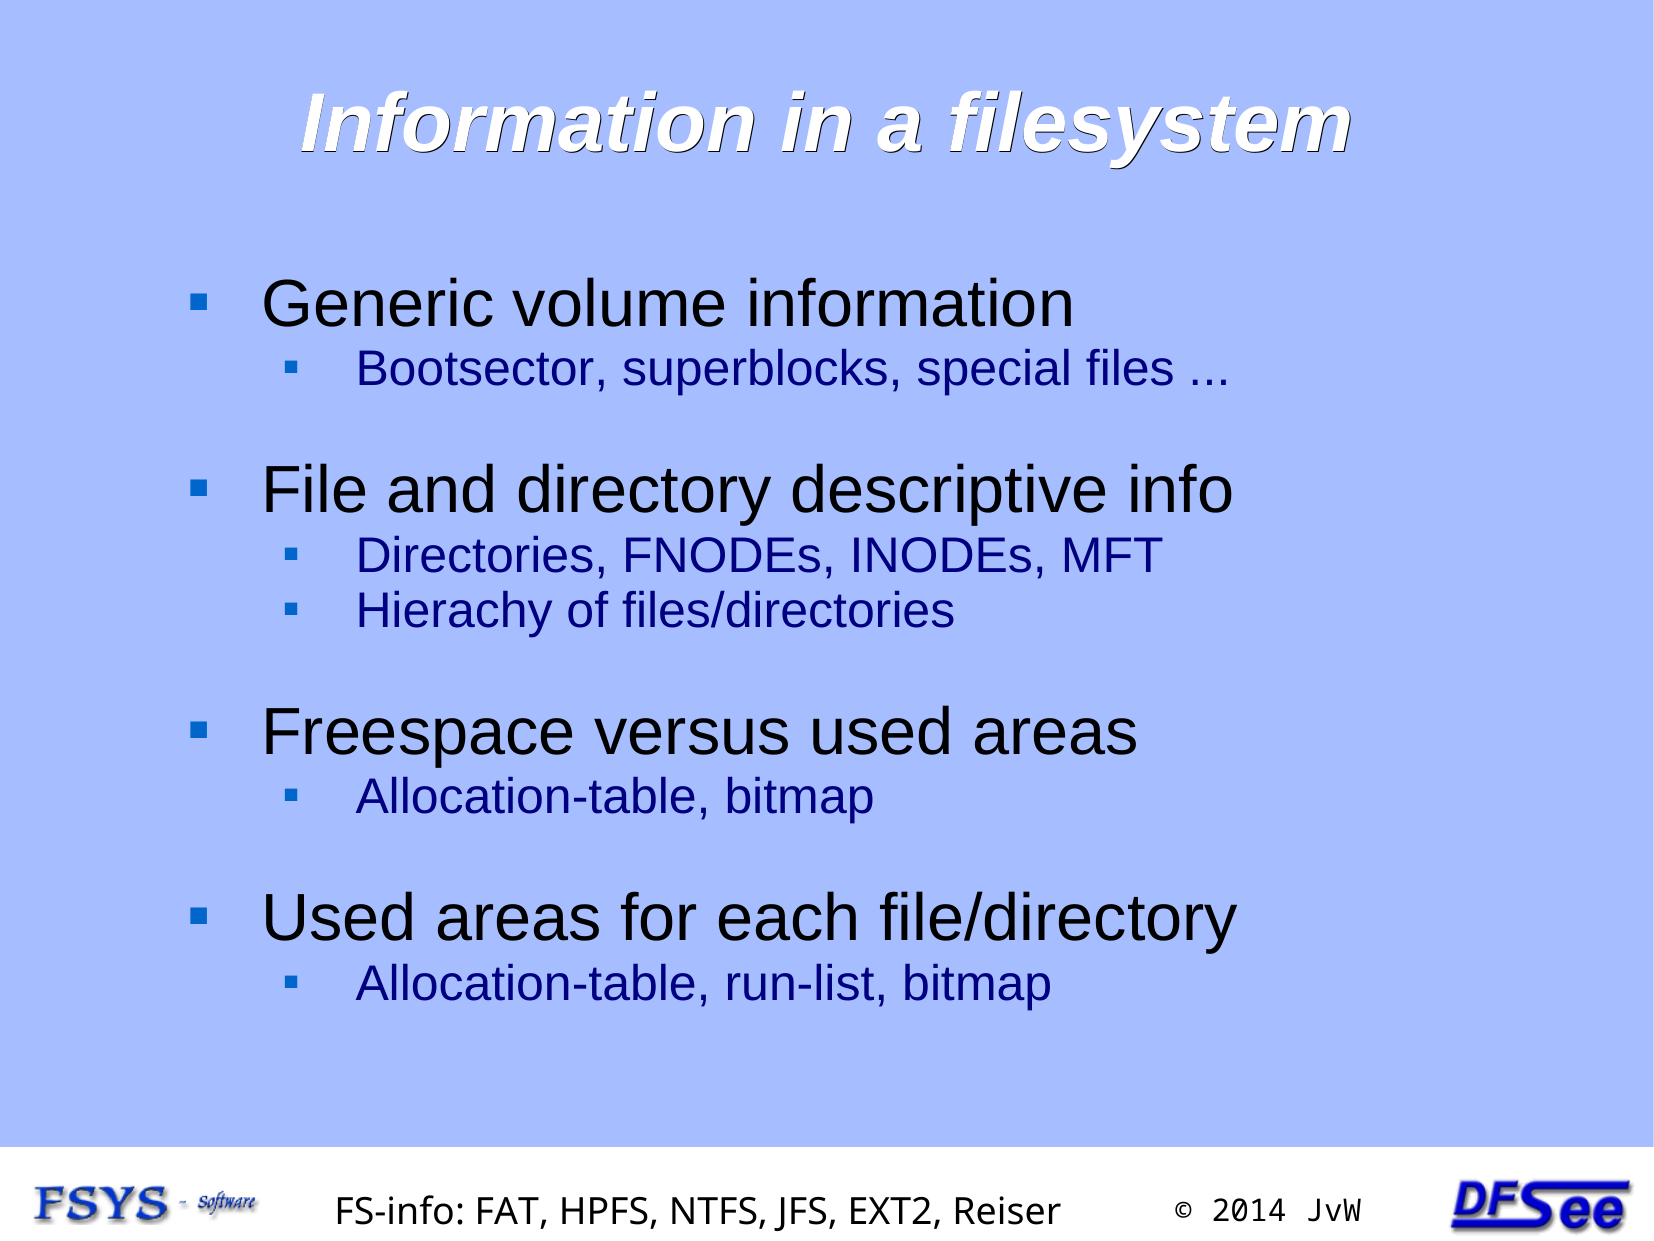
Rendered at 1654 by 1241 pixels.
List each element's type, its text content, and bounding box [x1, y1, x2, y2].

title Information in a filesystem [121, 19, 1534, 227]
picture [1446, 1177, 1635, 1241]
list Generic volume information Bootsector, superblocks, special files ... File and directory descriptive info Directories, FNODEs, INODEs, MFT Hierachy of files/directories Freespace versus used areas Allocation-table, bitmap Used areas for each file/directory Allocation-table, run-list, bitmap [178, 265, 1570, 1147]
picture [29, 1181, 265, 1225]
